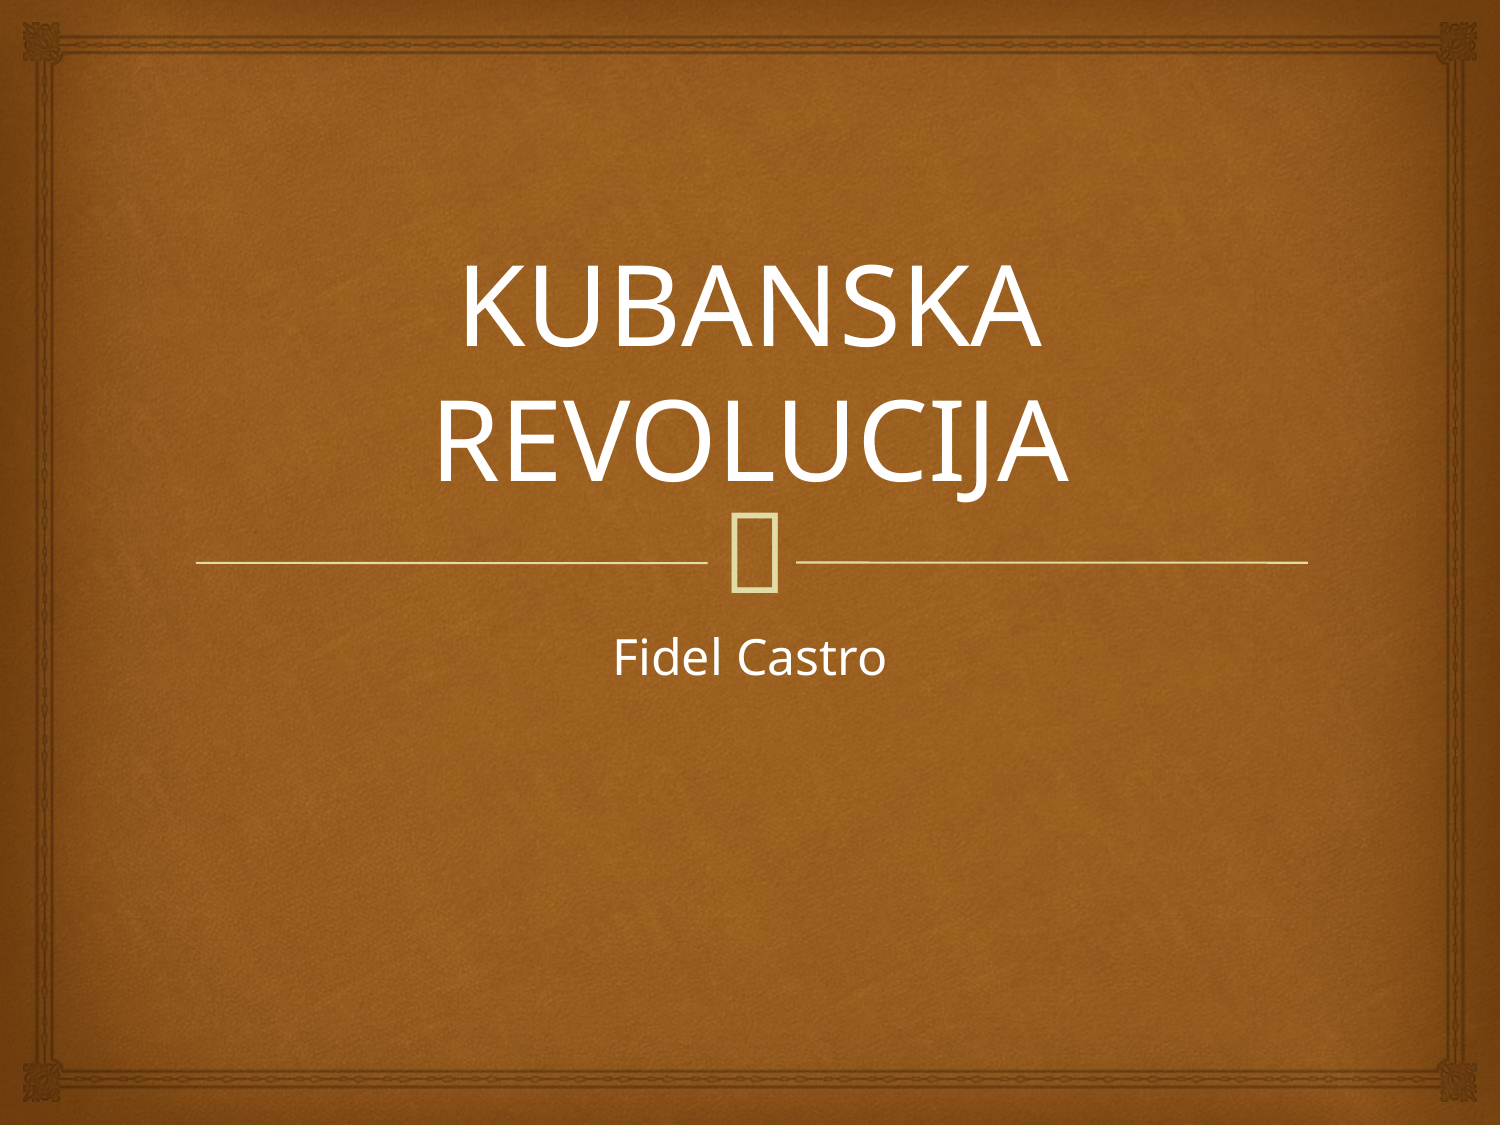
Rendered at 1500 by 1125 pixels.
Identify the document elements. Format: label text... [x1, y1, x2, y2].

picture [0, 0, 1500, 1125]
subtitle Fidel Castro [53, 617, 1447, 1106]
title KUBANSKA REVOLUCIJA [194, 227, 1306, 512]
